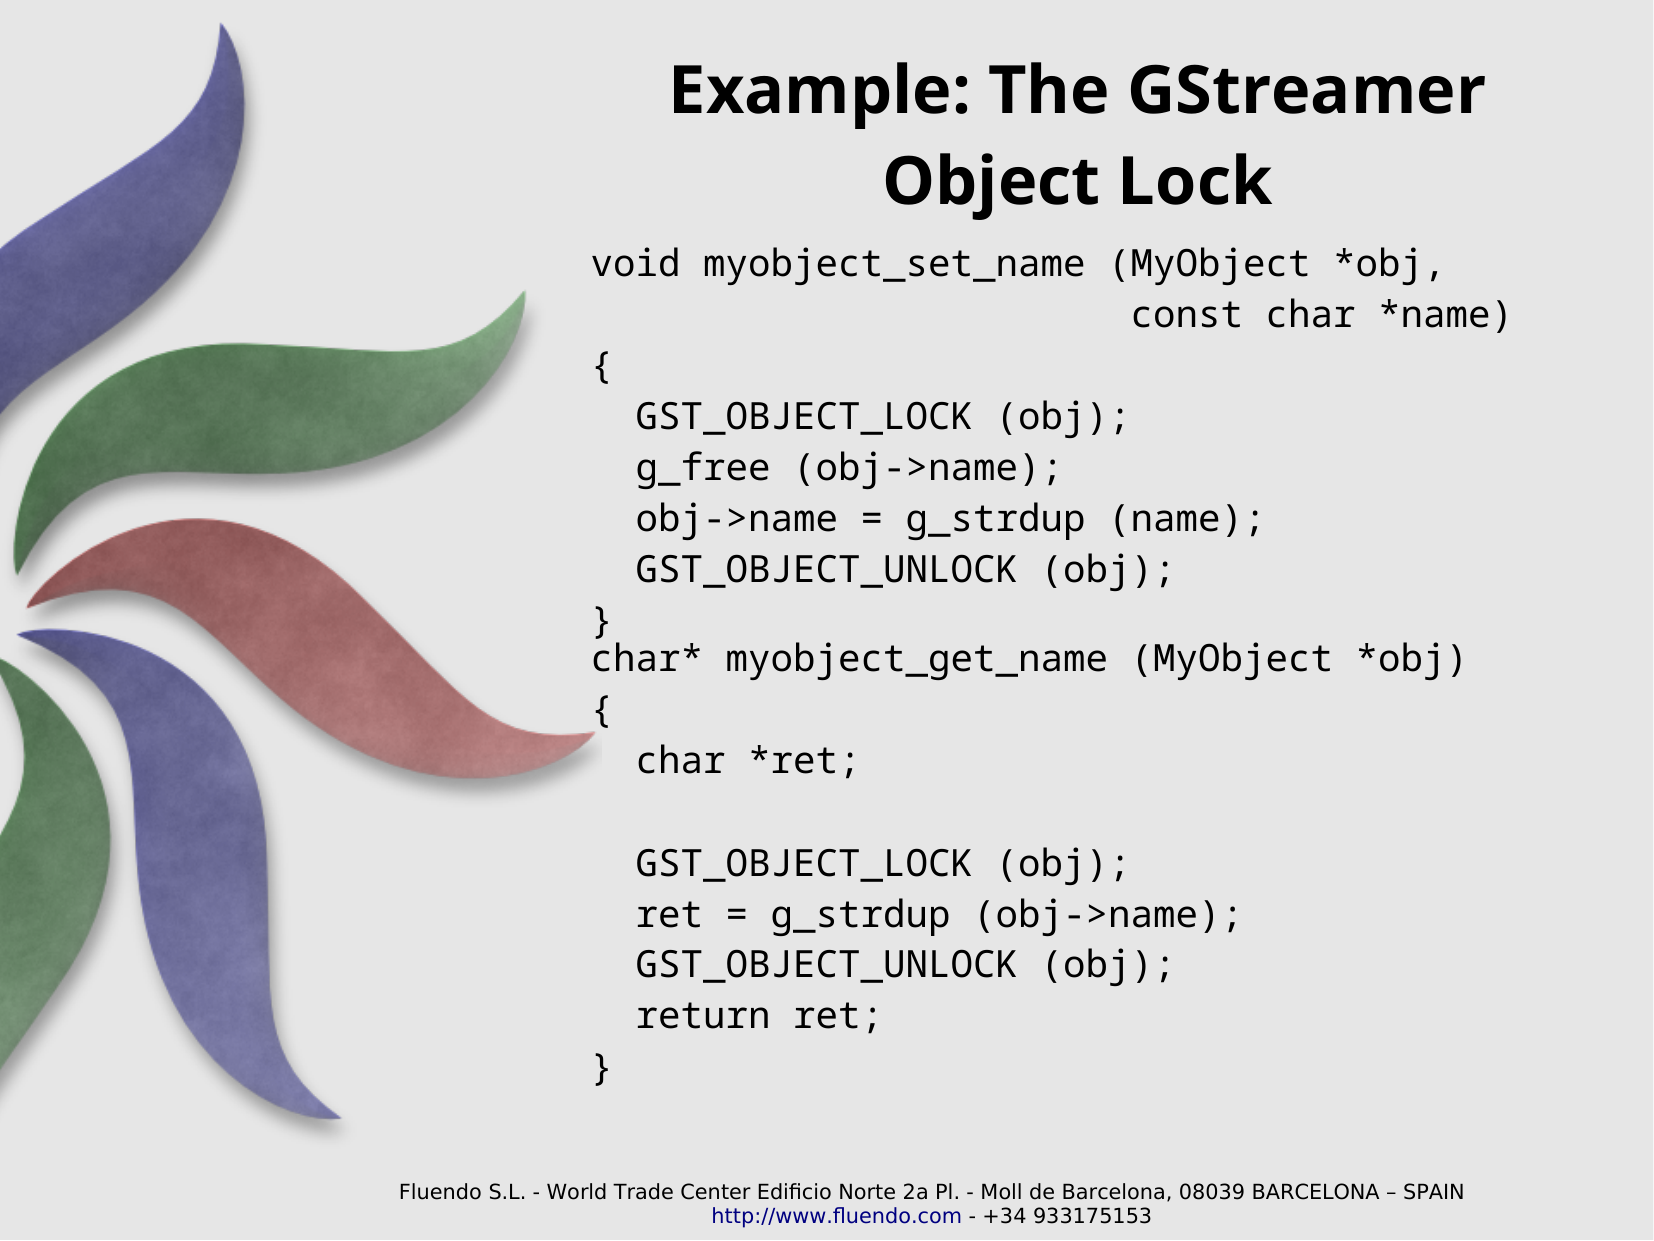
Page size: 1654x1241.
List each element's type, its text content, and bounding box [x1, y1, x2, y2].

picture [597, 1189, 602, 1198]
title Example: The GStreamer Object Lock [561, 52, 1595, 214]
text_box void myobject_set_name (MyObject *obj, const char *name) { GST_OBJECT_LOCK (obj); g_free (obj->name); obj->name = g_strdup (name); GST_OBJECT_UNLOCK (obj); } [590, 236, 1595, 585]
picture [0, 1, 602, 1241]
text_box char* myobject_get_name (MyObject *obj) { char *ret; GST_OBJECT_LOCK (obj); ret = g_strdup (obj->name); GST_OBJECT_UNLOCK (obj); return ret; } [590, 631, 1595, 1024]
